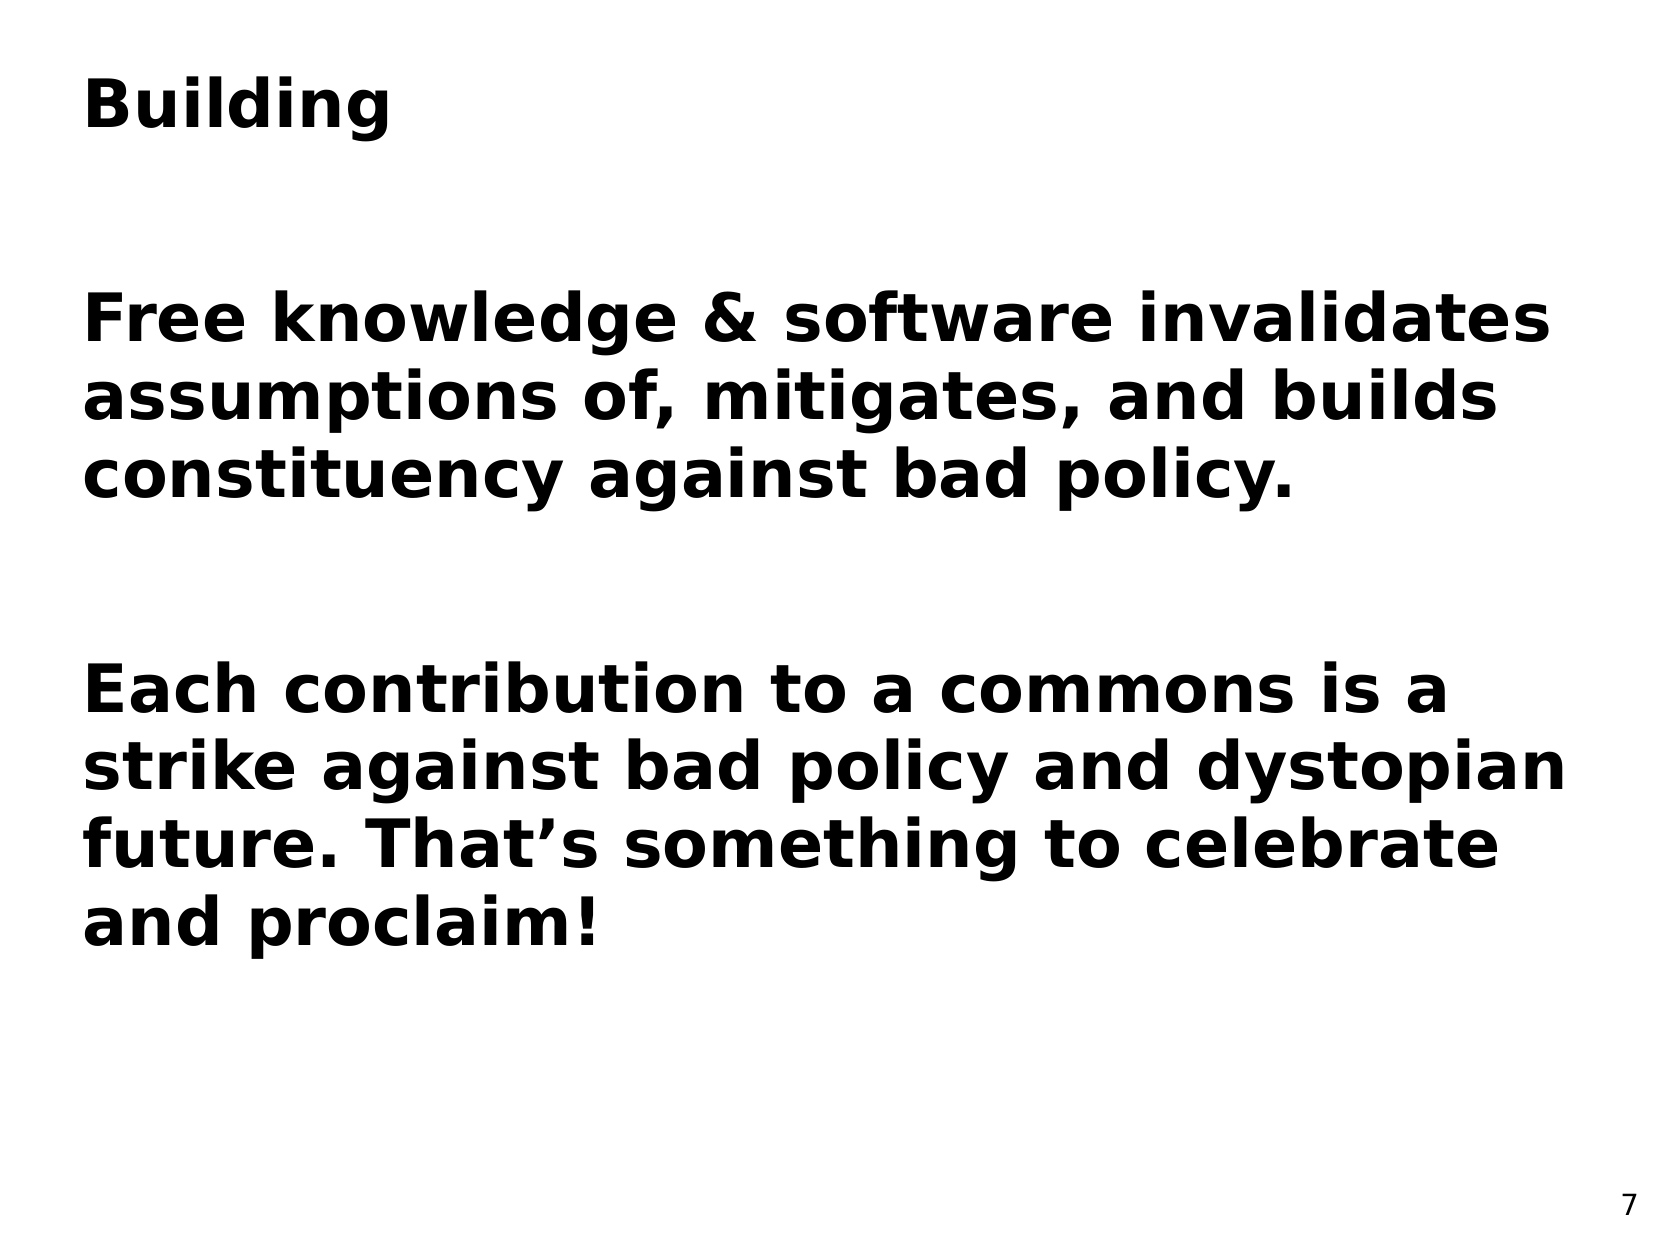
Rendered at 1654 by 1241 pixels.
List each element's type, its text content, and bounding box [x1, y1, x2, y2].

list Building Free knowledge & software invalidates assumptions of, mitigates, and builds constituency against bad policy. Each contribution to a commons is a strike against bad policy and dystopian future. That’s something to celebrate and proclaim! [82, 65, 1571, 1062]
